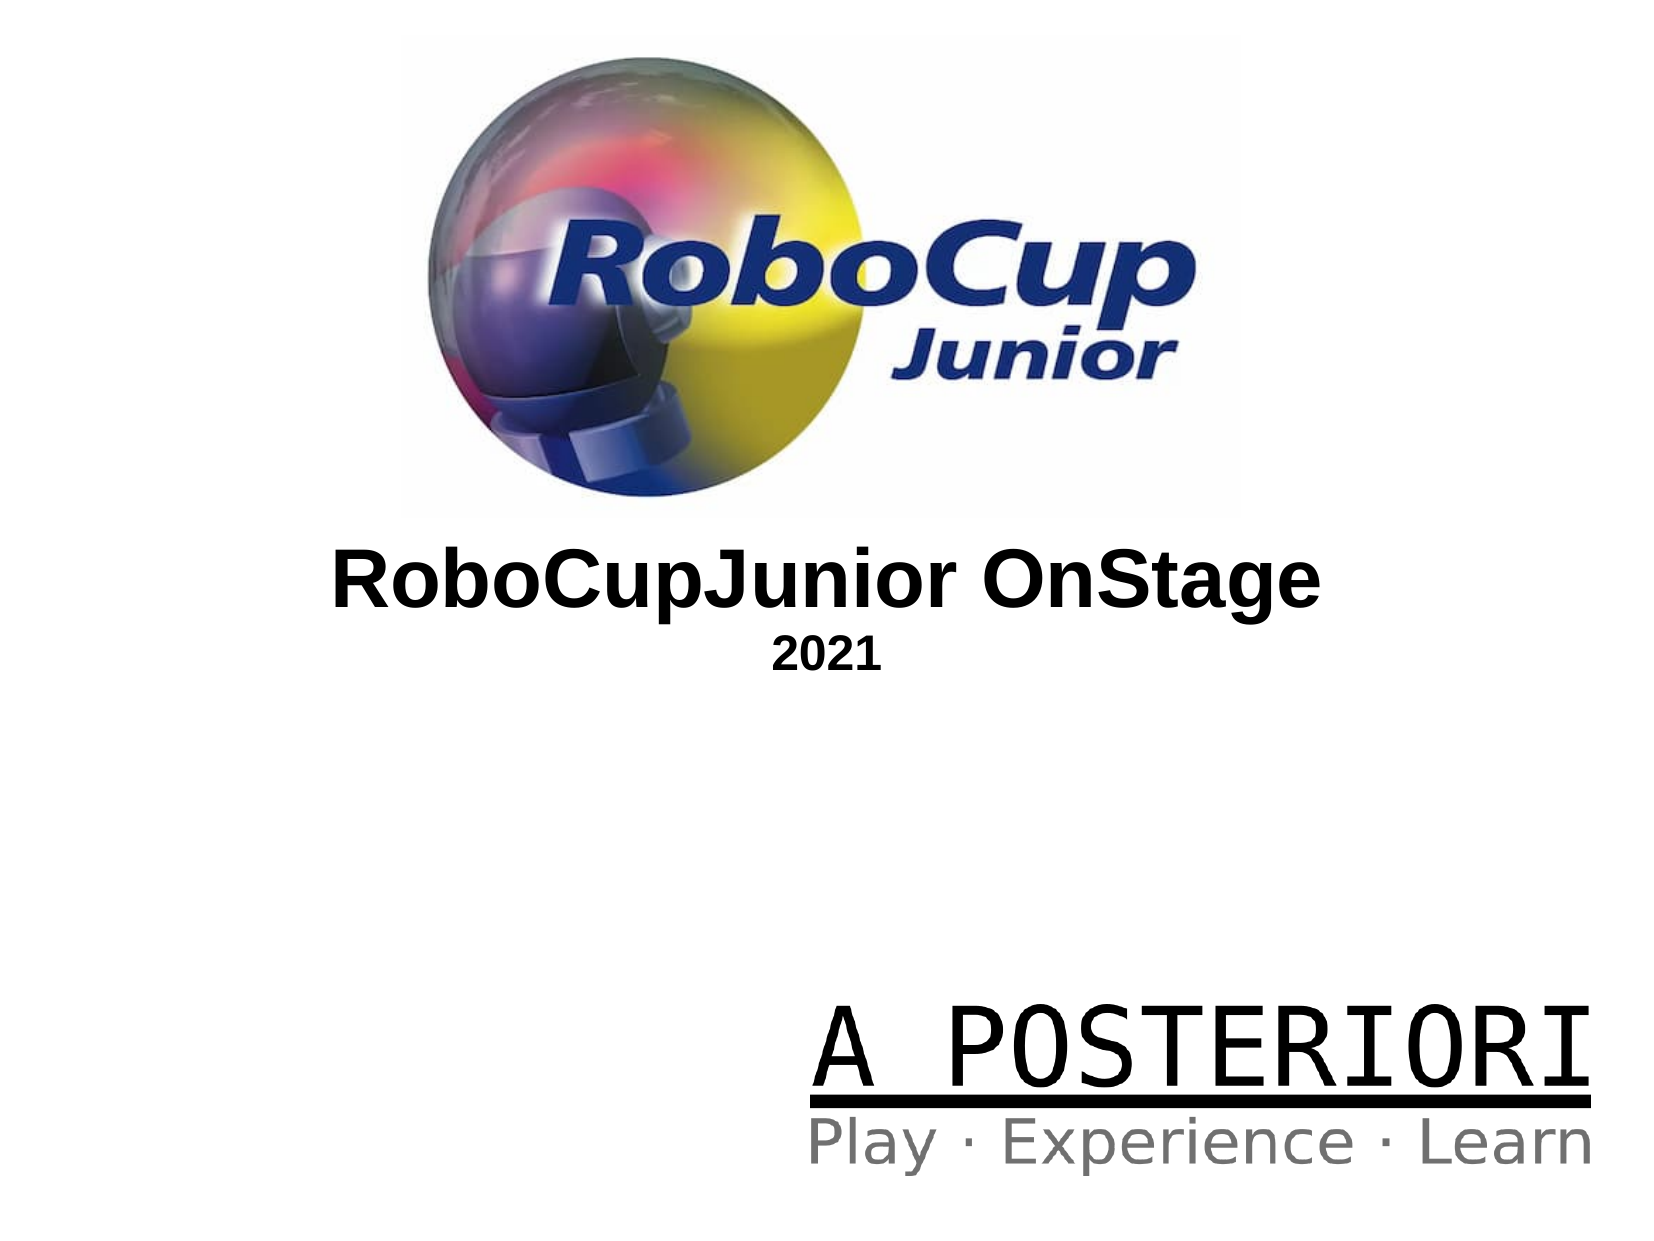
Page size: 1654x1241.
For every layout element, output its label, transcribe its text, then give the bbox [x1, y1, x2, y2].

picture [401, 35, 1241, 518]
picture [810, 1004, 1591, 1176]
text_box RoboCupJunior OnStage 2021 [0, 524, 1654, 894]
